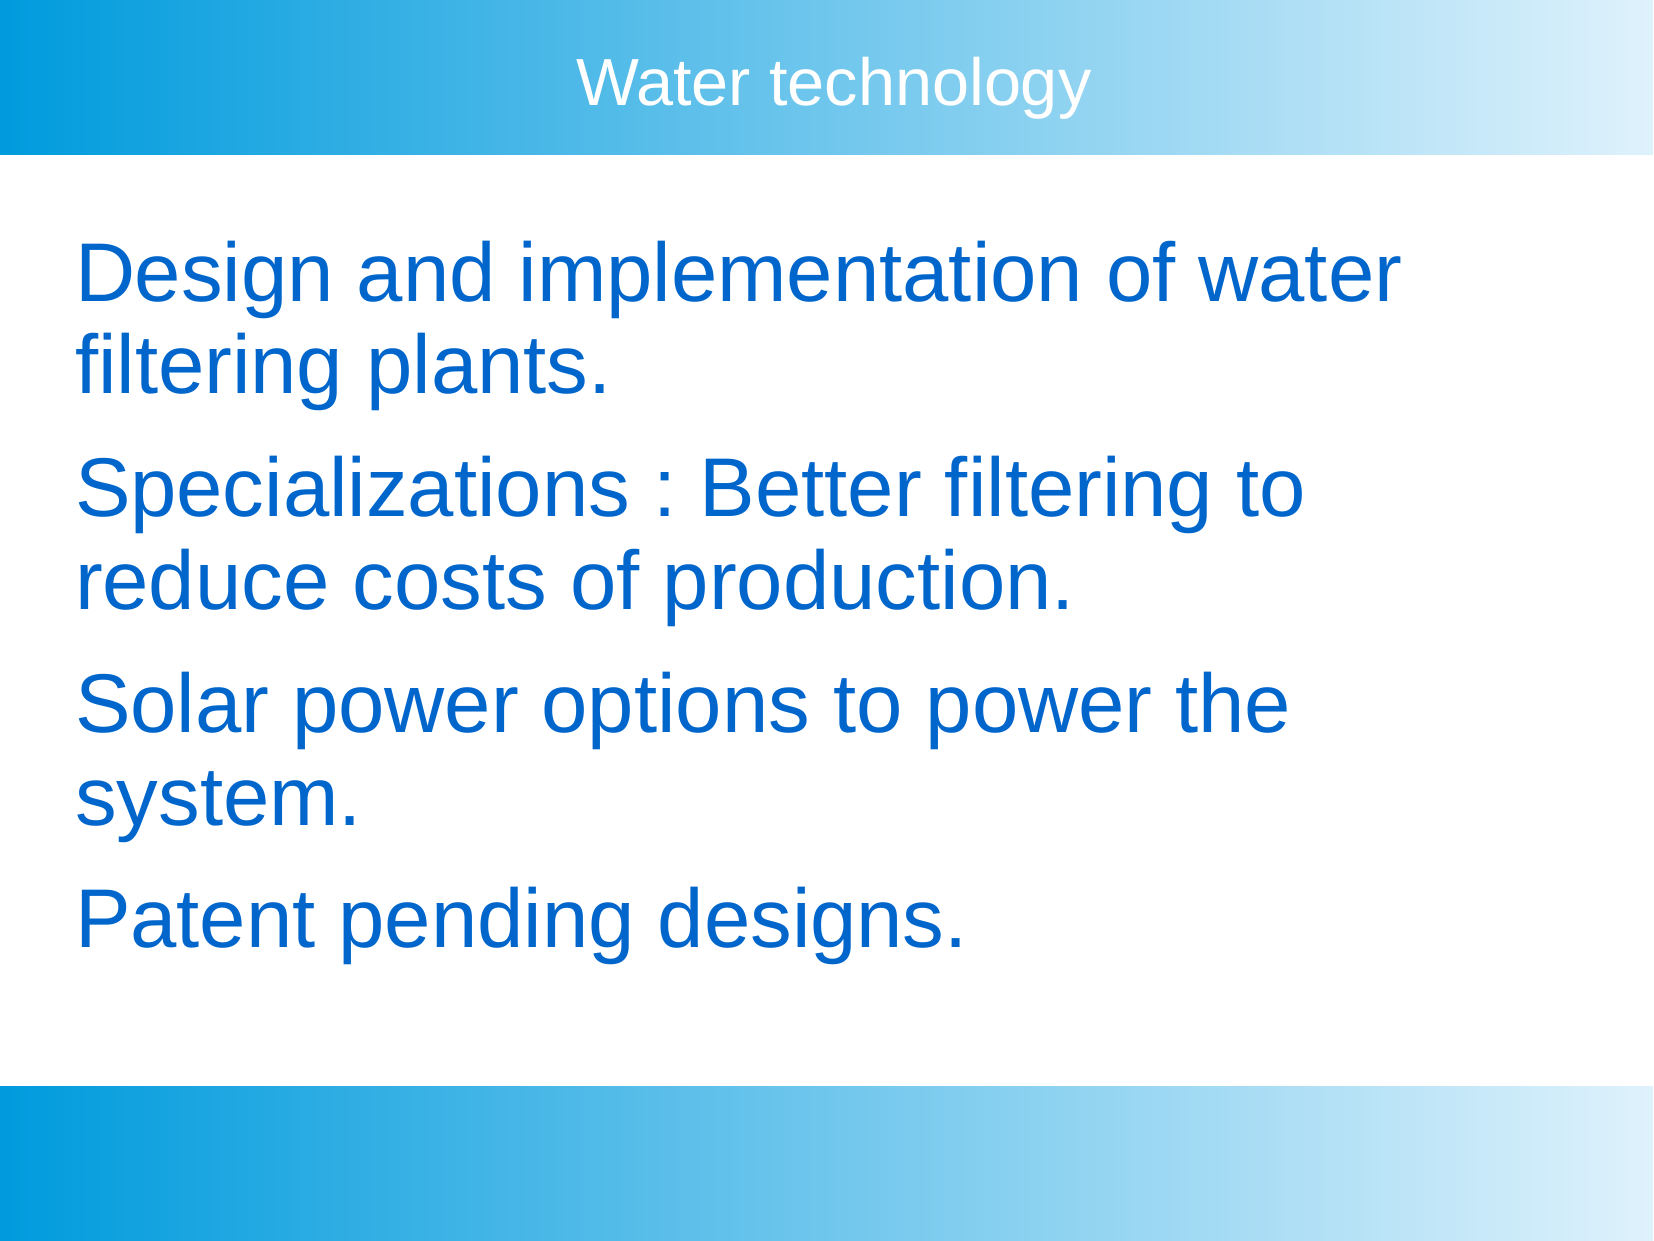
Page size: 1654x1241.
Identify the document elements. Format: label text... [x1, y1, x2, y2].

title Water technology [90, 30, 1579, 136]
list Design and implementation of water filtering plants. Specializations : Better filtering to reduce costs of production. Solar power options to power the system. Patent pending designs. [75, 225, 1564, 946]
